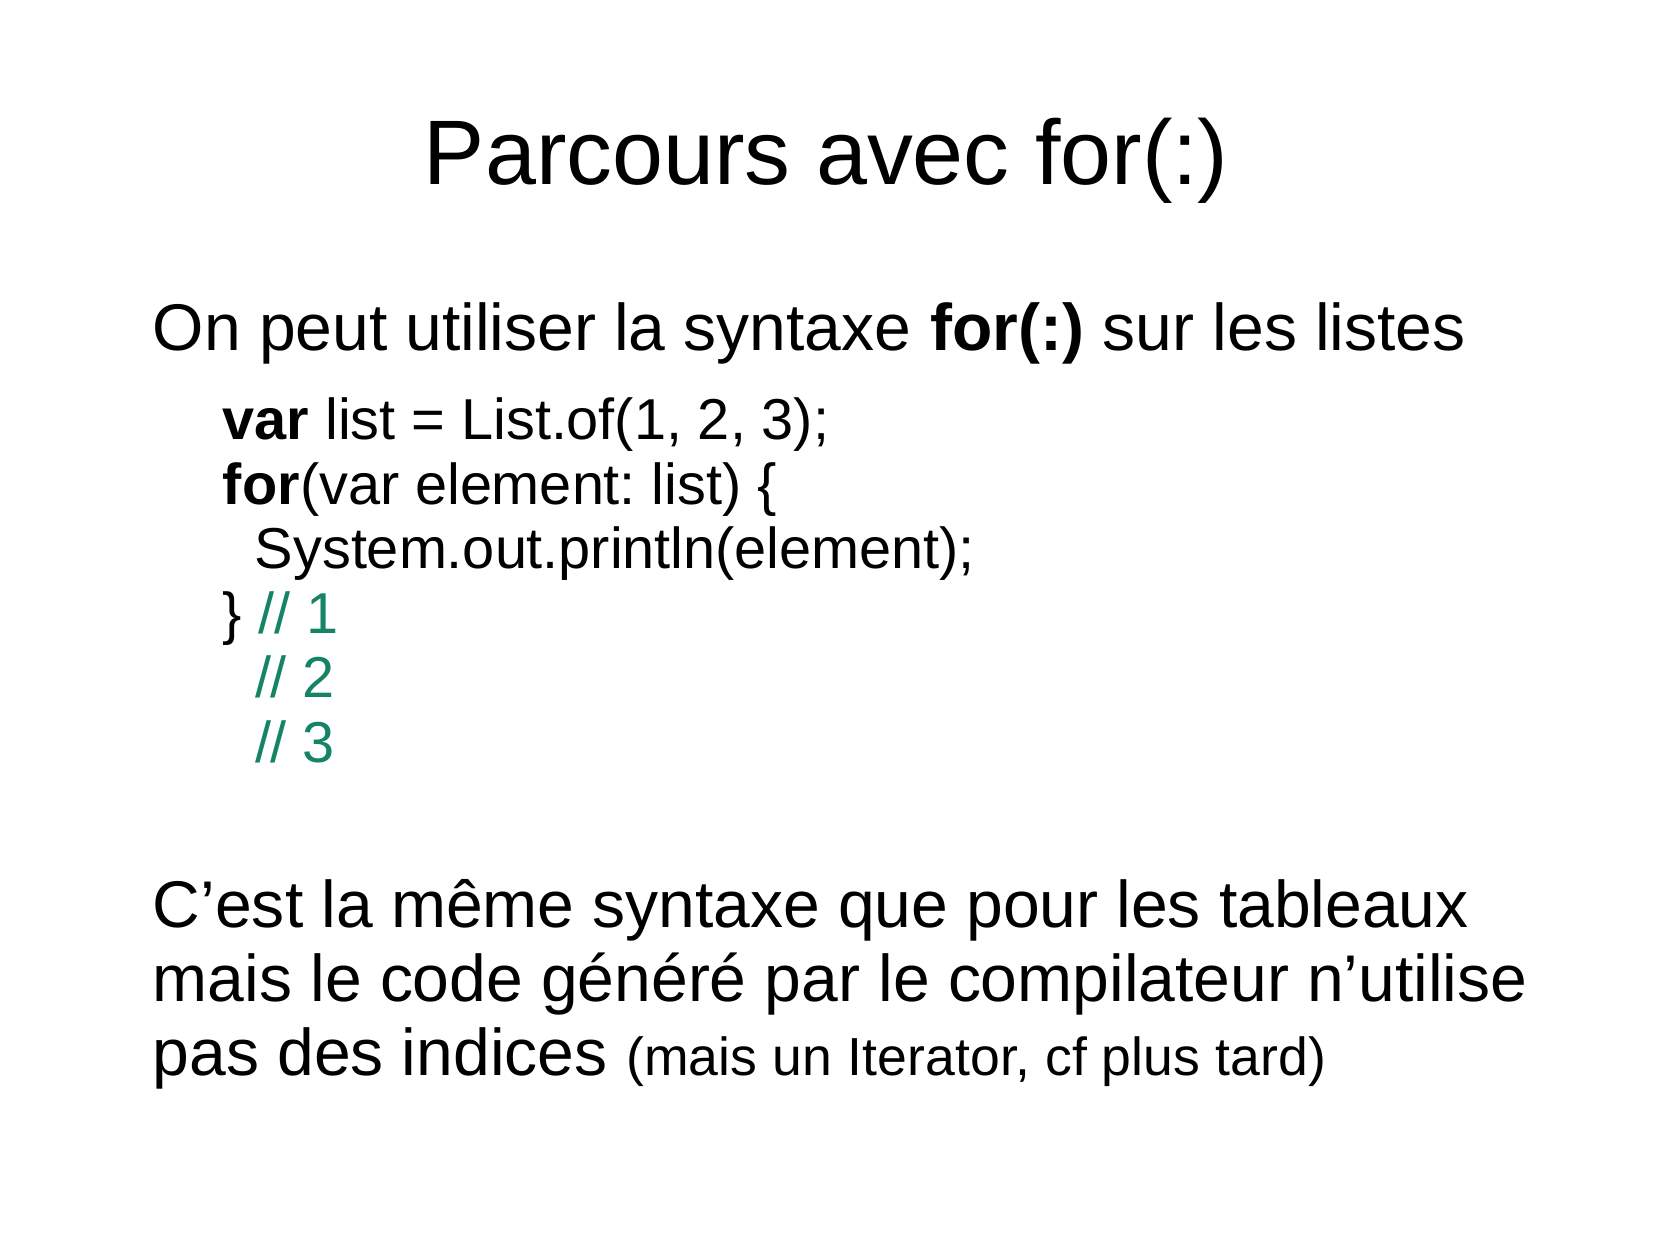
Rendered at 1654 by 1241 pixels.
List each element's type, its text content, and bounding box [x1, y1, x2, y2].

list On peut utiliser la syntaxe for(:) sur les listes var list = List.of(1, 2, 3); for(var element: list) { System.out.println(element); } // 1 // 2 // 3 C’est la même syntaxe que pour les tableaux mais le code généré par le compilateur n’utilise pas des indices (mais un Iterator, cf plus tard) [82, 290, 1571, 1096]
title Parcours avec for(:) [82, 49, 1571, 257]
